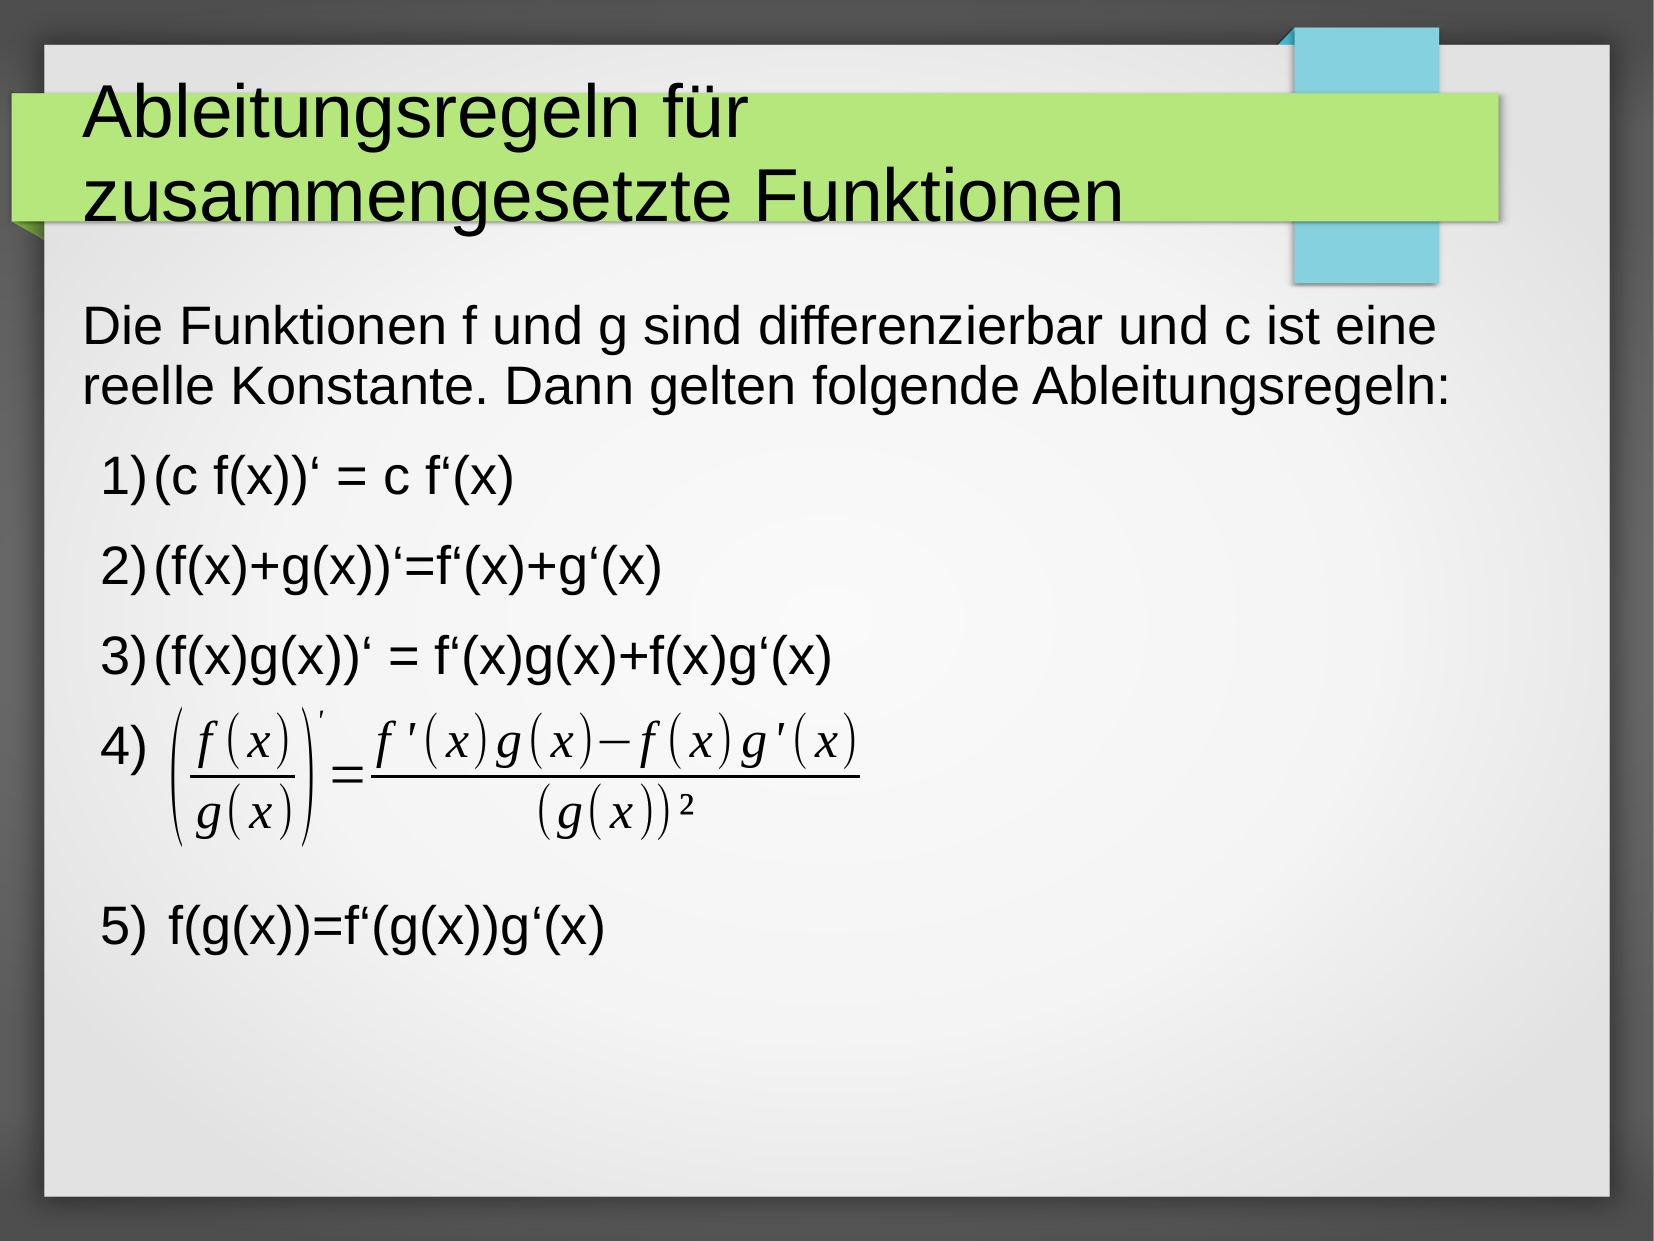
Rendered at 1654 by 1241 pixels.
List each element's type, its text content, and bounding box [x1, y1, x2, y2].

title Ableitungsregeln für zusammengesetzte Funktionen [82, 69, 1264, 238]
list Die Funktionen f und g sind differenzierbar und c ist eine reelle Konstante. Dann gelten folgende Ableitungsregeln: (c f(x))‘ = c f‘(x) (f(x)+g(x))‘=f‘(x)+g‘(x) (f(x)g(x))‘ = f‘(x)g(x)+f(x)g‘(x) f(g(x))=f‘(g(x))g‘(x) [82, 295, 1571, 1015]
picture [0, 0, 1654, 1241]
chart [161, 703, 869, 850]
